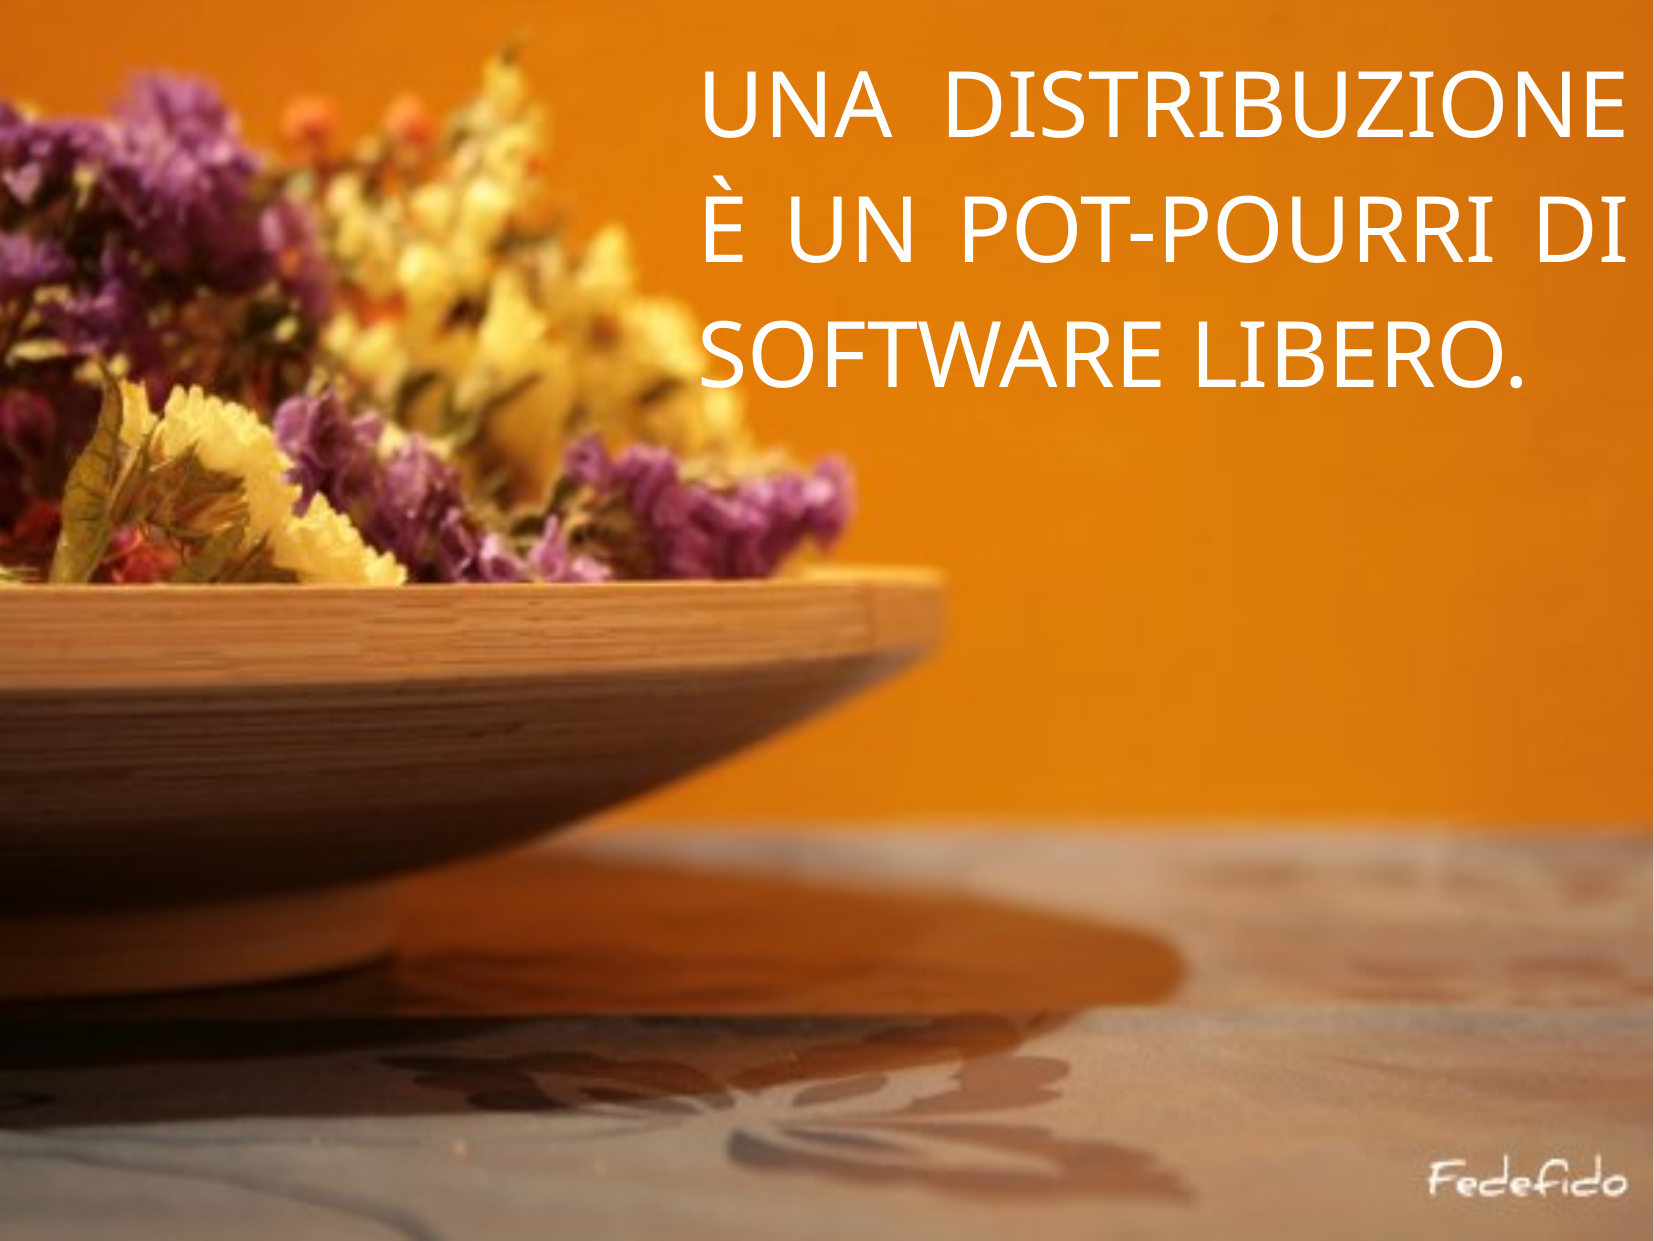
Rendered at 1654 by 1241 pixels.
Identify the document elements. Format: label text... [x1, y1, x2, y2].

text_box UNA DISTRIBUZIONE È UN POT-POURRI DI SOFTWARE LIBERO. [682, 32, 1654, 424]
picture [0, 0, 1654, 1241]
